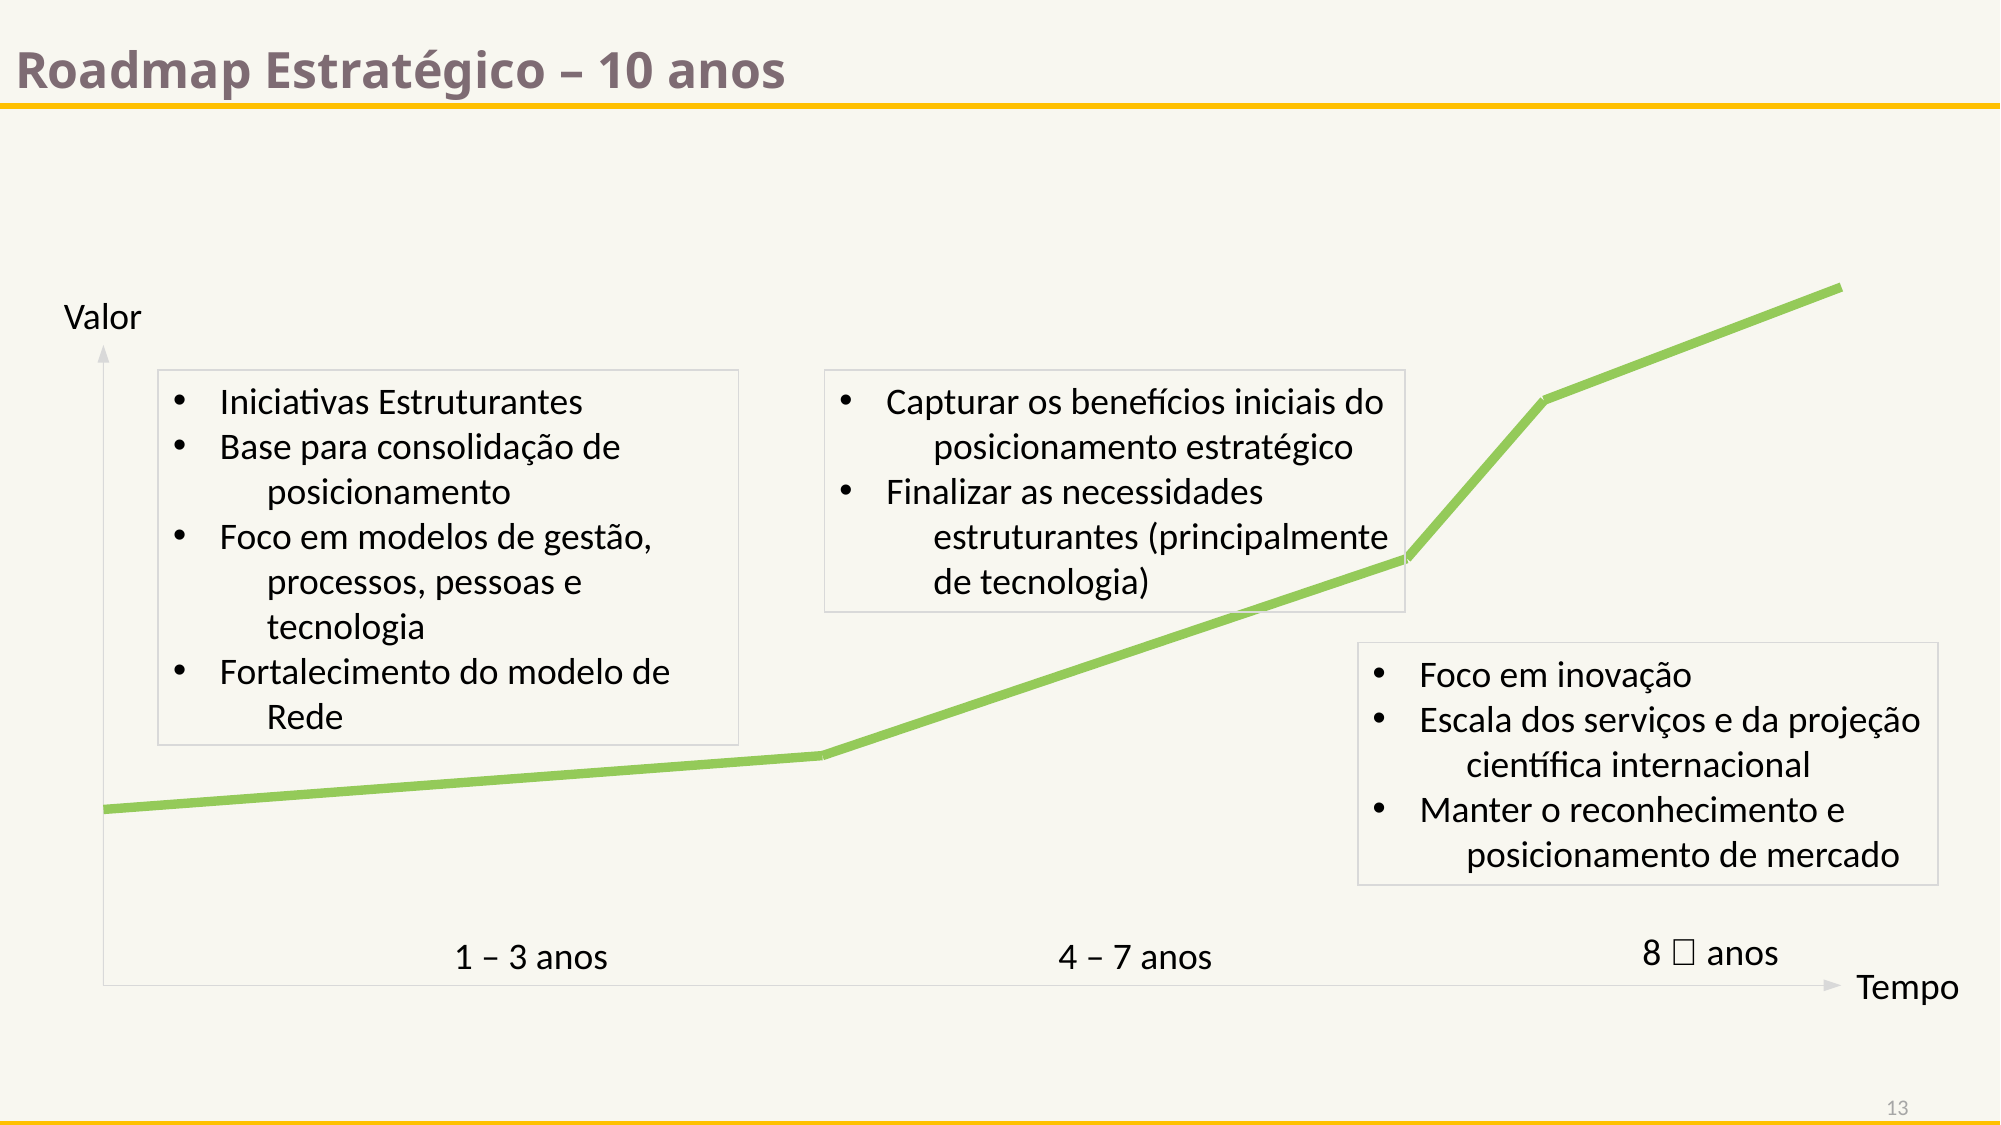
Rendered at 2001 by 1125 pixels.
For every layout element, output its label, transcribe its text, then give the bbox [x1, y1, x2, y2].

text_box [0, 1121, 2000, 1125]
text_box [0, 103, 2000, 109]
text_box [1870, 1086, 1998, 1118]
text_box Valor [48, 284, 159, 345]
text_box 4 – 7 anos [1043, 924, 1237, 986]
text_box 1 – 3 anos [438, 924, 633, 986]
text_box Tempo [1841, 955, 2000, 1016]
text_box Foco em inovação Escala dos serviços e da projeção científica internacional Manter o reconhecimento e posicionamento de mercado [1357, 642, 1939, 885]
text_box 8  anos [1627, 920, 1821, 982]
text_box Iniciativas Estruturantes Base para consolidação de posicionamento Foco em modelos de gestão, processos, pessoas e tecnologia Fortalecimento do modelo de Rede [158, 369, 739, 704]
text_box Capturar os benefícios iniciais do posicionamento estratégico Finalizar as necessidades estruturantes (principalmente de tecnologia) [824, 369, 1405, 613]
text_box Roadmap Estratégico – 10 anos [0, 0, 1291, 103]
